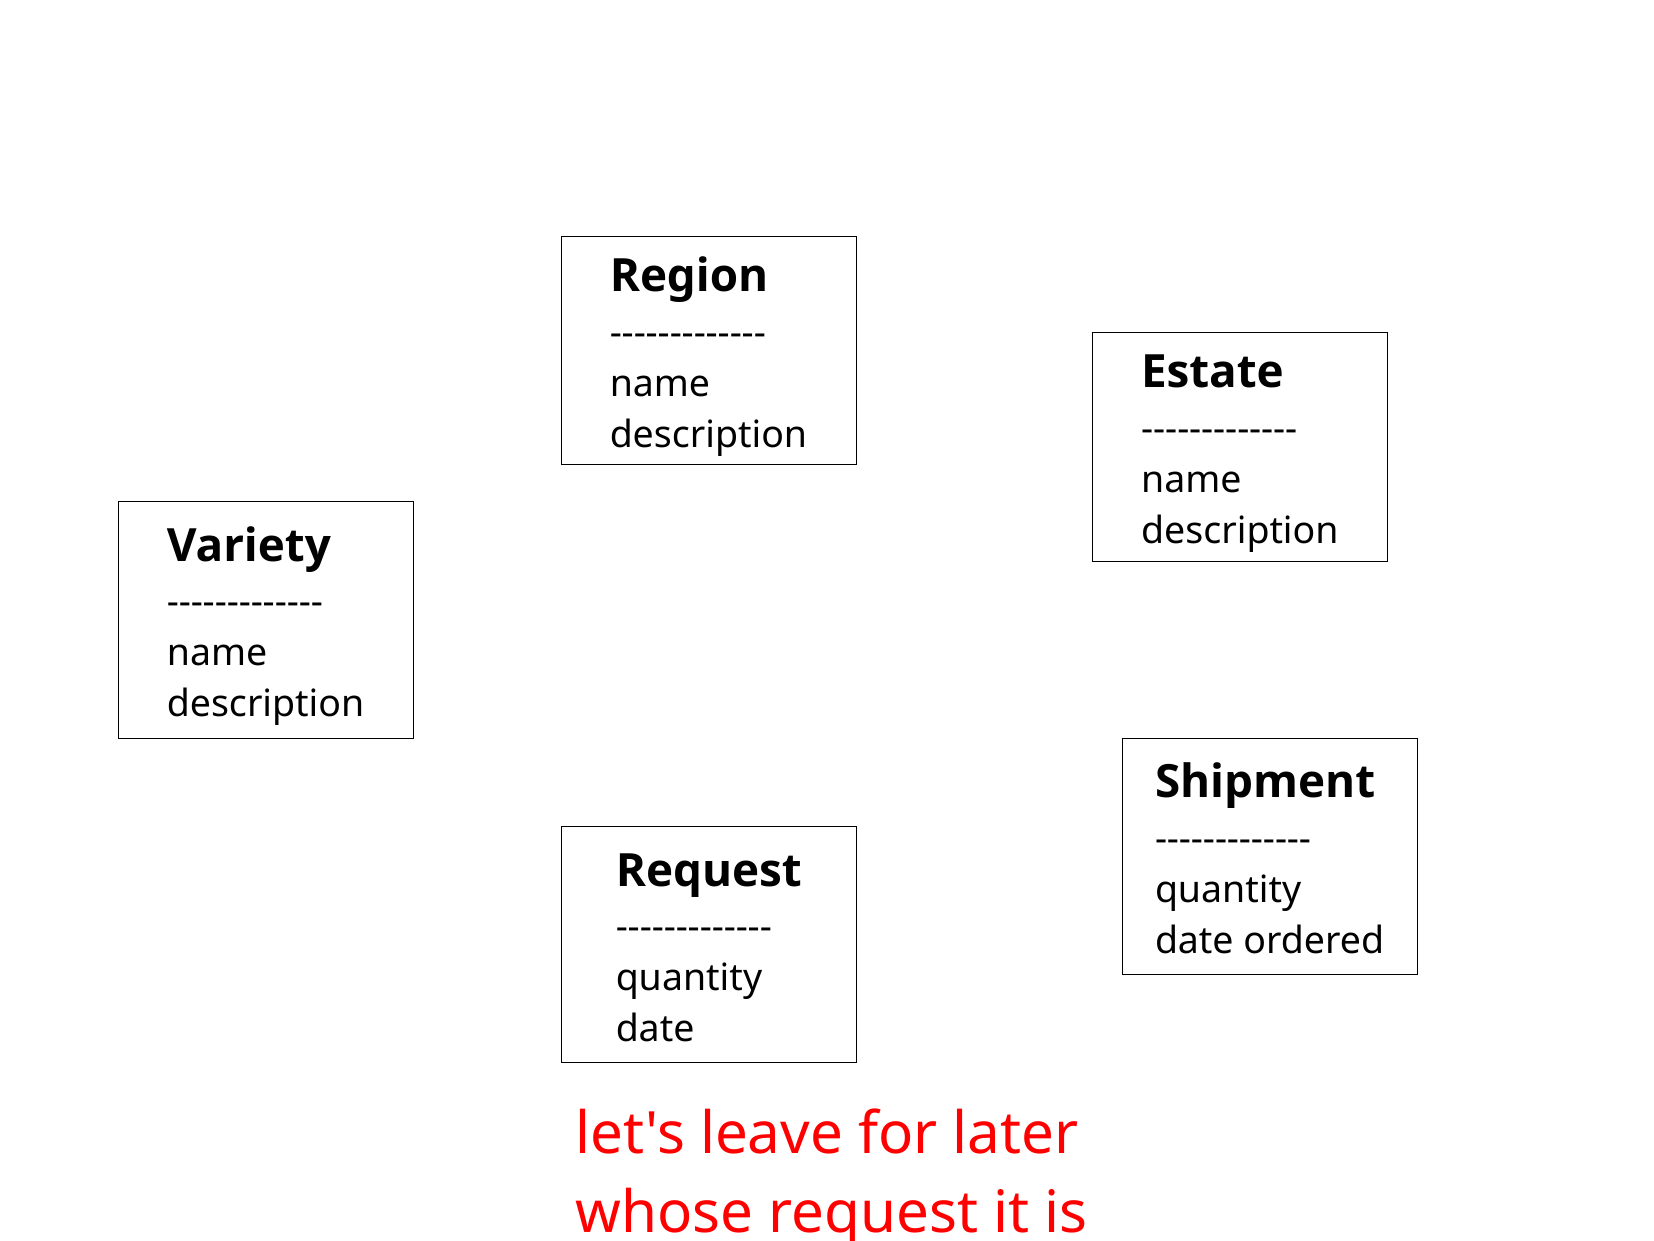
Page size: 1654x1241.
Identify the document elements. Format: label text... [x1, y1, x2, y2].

text_box let's leave for later whose request it is [561, 1083, 1477, 1241]
text_box Variety ------------- name description [118, 501, 414, 739]
text_box Request ------------- quantity date [561, 826, 857, 1063]
text_box Shipment ------------- quantity date ordered [1122, 738, 1418, 975]
text_box Estate ------------- name description [1092, 332, 1388, 562]
text_box Region ------------- name description [561, 236, 857, 465]
